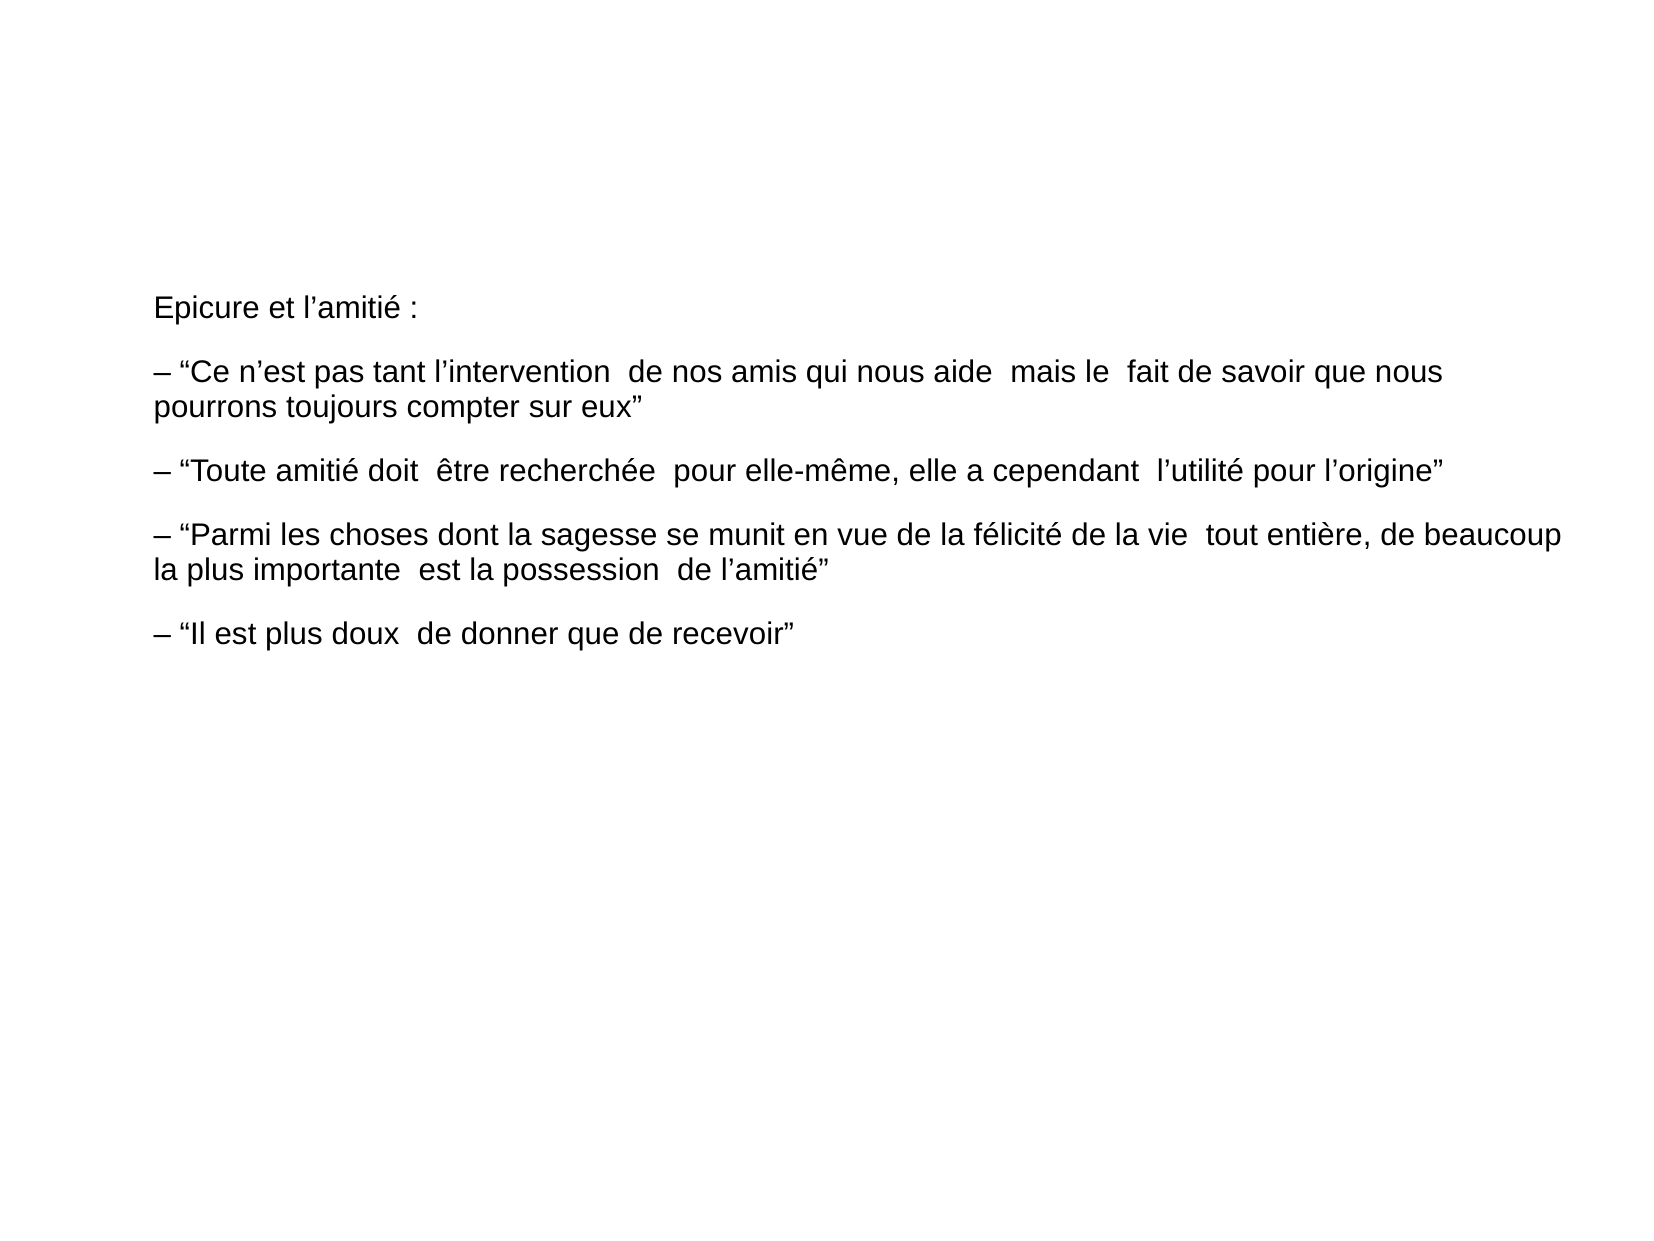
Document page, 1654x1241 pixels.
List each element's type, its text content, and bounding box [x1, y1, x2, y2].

list Epicure et l’amitié : – “Ce n’est pas tant l’intervention de nos amis qui nous aide mais le fait de savoir que nous pourrons toujours compter sur eux” – “Toute amitié doit être recherchée pour elle-même, elle a cependant l’utilité pour l’origine” – “Parmi les choses dont la sagesse se munit en vue de la félicité de la vie tout entière, de beaucoup la plus importante est la possession de l’amitié” – “Il est plus doux de donner que de recevoir” [82, 290, 1571, 1109]
